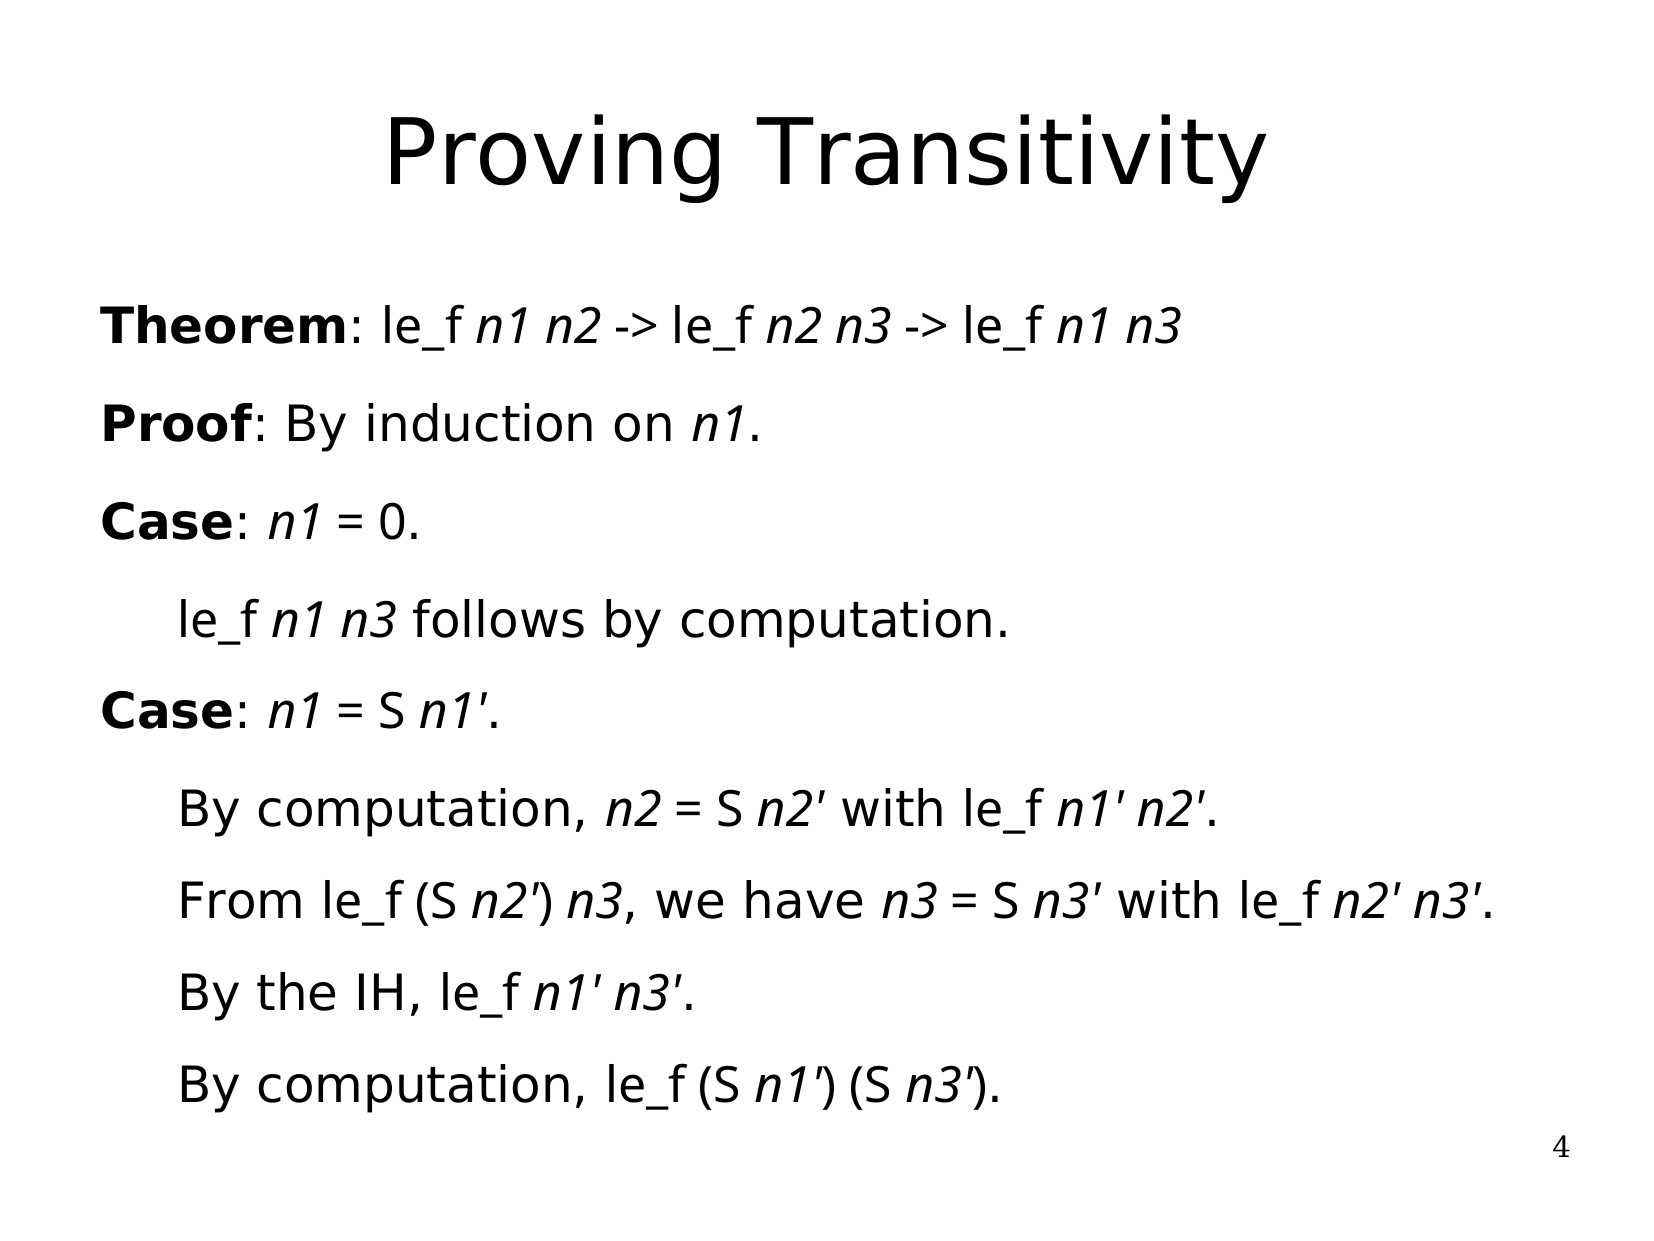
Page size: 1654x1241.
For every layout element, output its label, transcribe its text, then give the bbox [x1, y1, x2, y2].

title Proving Transitivity [82, 49, 1571, 257]
list Theorem: le_f n1 n2 -> le_f n2 n3 -> le_f n1 n3 Proof: By induction on n1. Case: n1 = 0. le_f n1 n3 follows by computation. Case: n1 = S n1'. By computation, n2 = S n2' with le_f n1' n2'. From le_f (S n2') n3, we have n3 = S n3' with le_f n2' n3'. By the IH, le_f n1' n3'. By computation, le_f (S n1') (S n3'). [82, 290, 1571, 1100]
